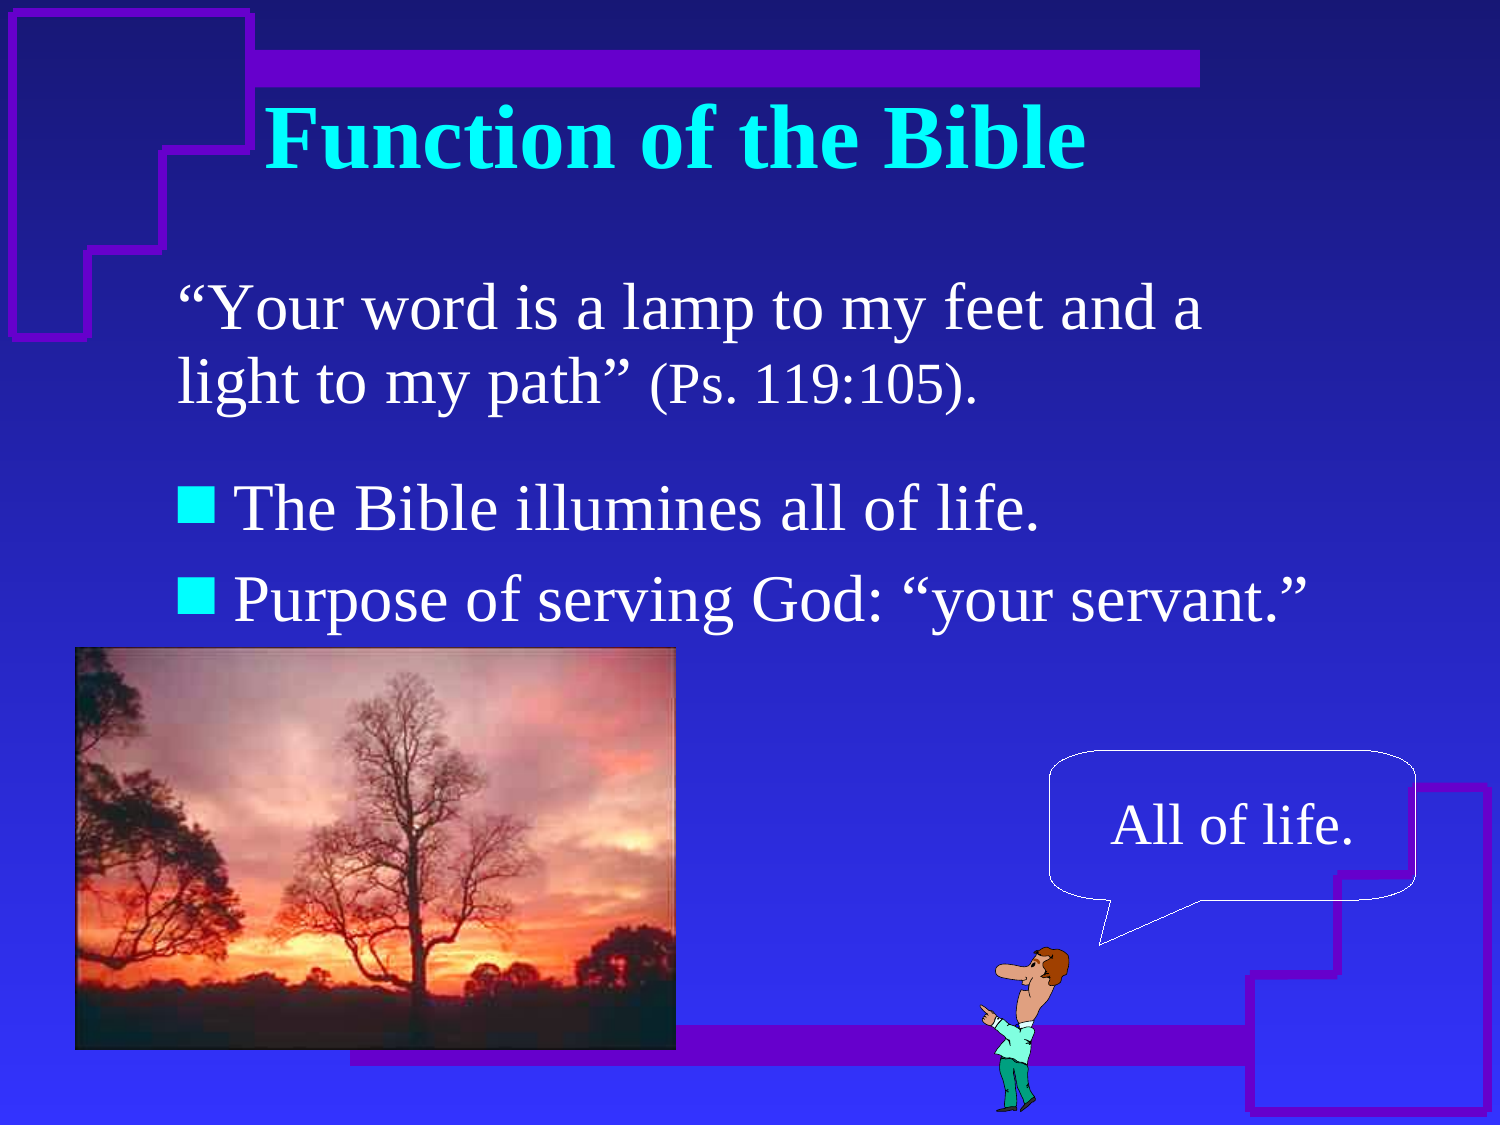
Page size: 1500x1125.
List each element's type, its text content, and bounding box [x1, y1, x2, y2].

chart [979, 946, 1070, 1113]
picture [75, 647, 676, 1051]
list The Bible illumines all of life. Purpose of serving God: “your servant.” [162, 463, 1450, 738]
title Function of the Bible [249, 74, 1450, 201]
text_box All of life. [1049, 750, 1416, 946]
text_box “Your word is a lamp to my feet and a light to my path” (Ps. 119:105). [162, 262, 1313, 426]
